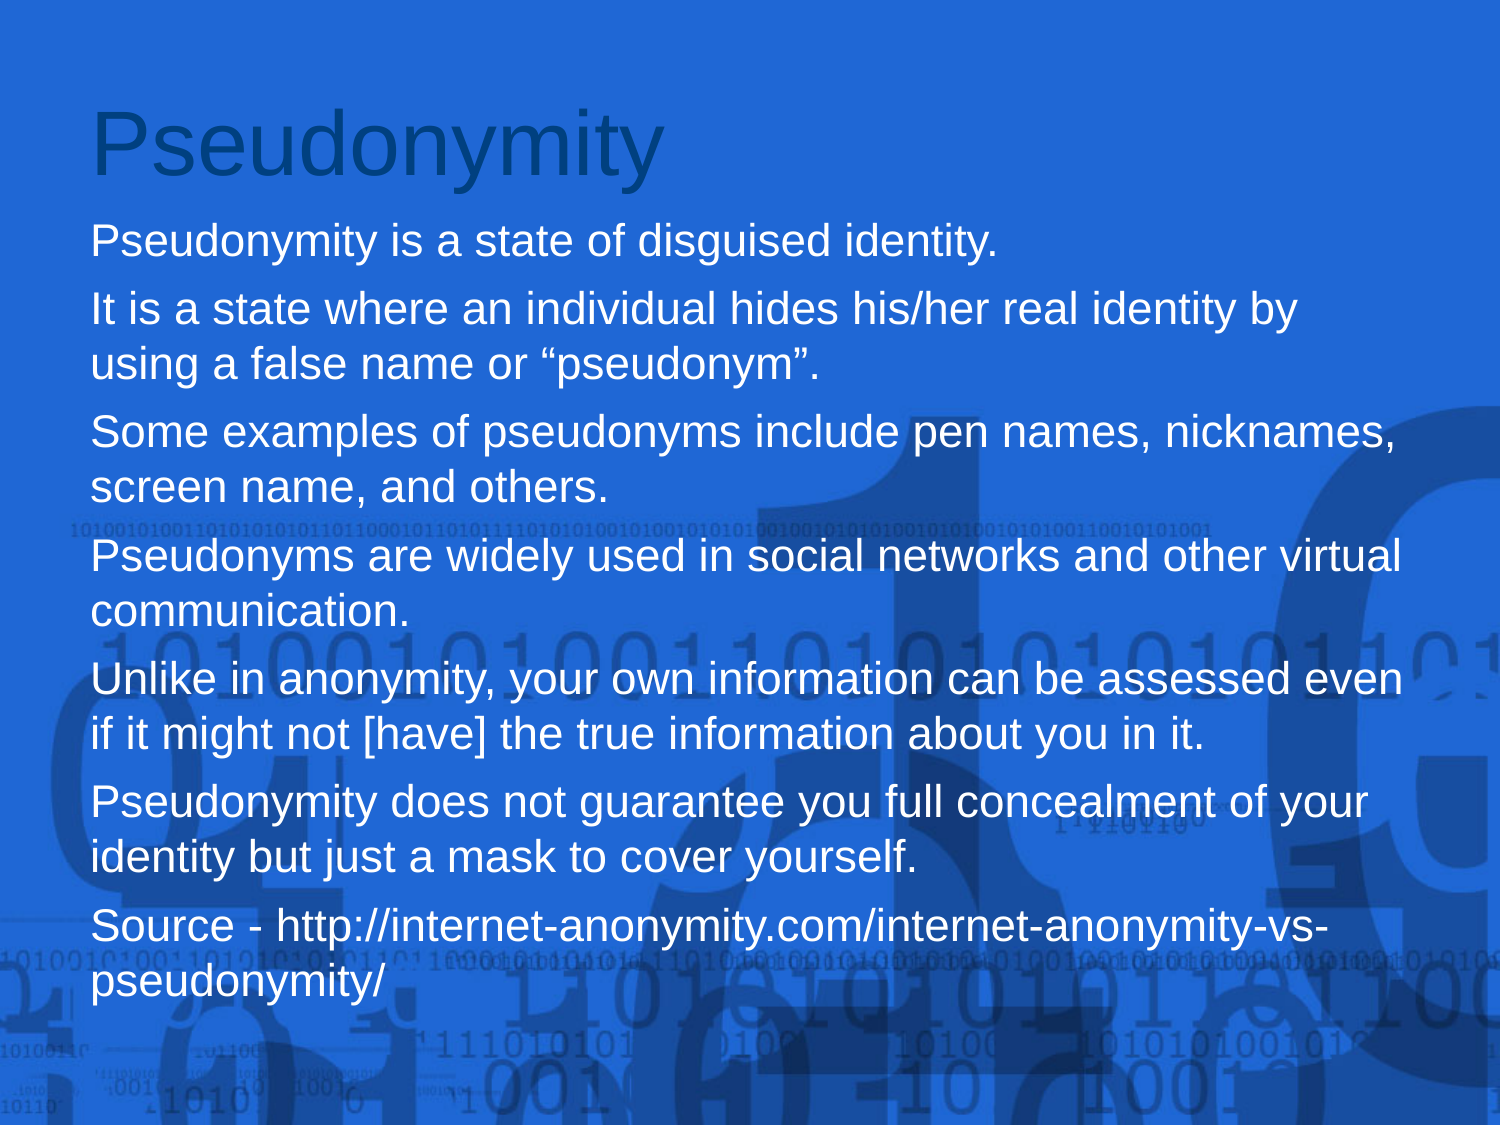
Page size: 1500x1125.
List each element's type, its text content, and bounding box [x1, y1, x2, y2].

picture [0, 0, 1500, 1125]
title Pseudonymity [75, 45, 1425, 203]
list Pseudonymity is a state of disguised identity. It is a state where an individual hides his/her real identity by using a false name or “pseudonym”. Some examples of pseudonyms include pen names, nicknames, screen name, and others. Pseudonyms are widely used in social networks and other virtual communication. Unlike in anonymity, your own information can be assessed even if it might not [have] the true information about you in it. Pseudonymity does not guarantee you full concealment of your identity but just a mask to cover yourself. Source - http://internet-anonymity.com/internet-anonymity-vs-pseudonymity/ [75, 203, 1425, 811]
